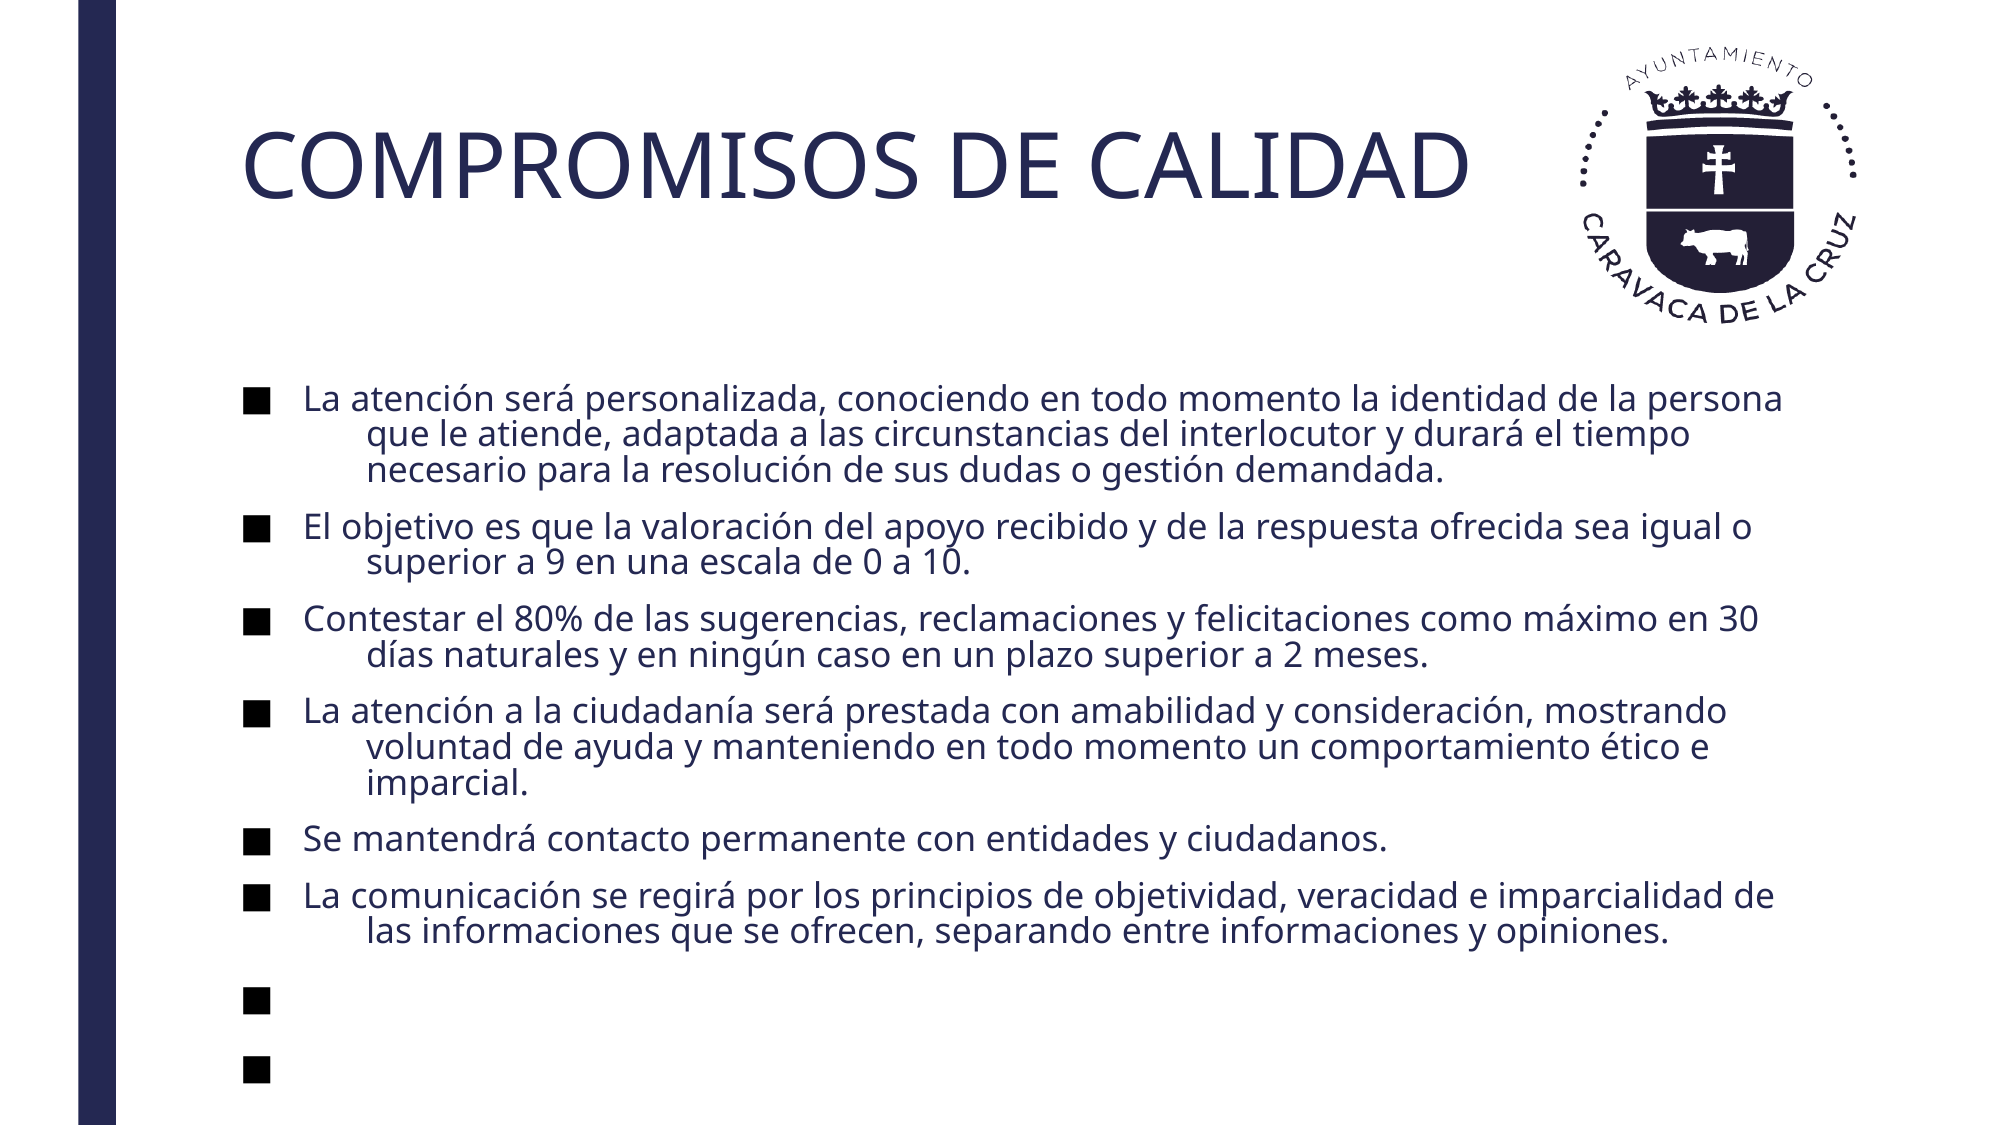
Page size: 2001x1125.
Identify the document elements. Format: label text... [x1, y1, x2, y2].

title COMPROMISOS DE CALIDAD [225, 112, 1801, 357]
picture [1573, 44, 1864, 331]
list La atención será personalizada, conociendo en todo momento la identidad de la persona que le atiende, adaptada a las circunstancias del interlocutor y durará el tiempo necesario para la resolución de sus dudas o gestión demandada. El objetivo es que la valoración del apoyo recibido y de la respuesta ofrecida sea igual o superior a 9 en una escala de 0 a 10. Contestar el 80% de las sugerencias, reclamaciones y felicitaciones como máximo en 30 días naturales y en ningún caso en un plazo superior a 2 meses. La atención a la ciudadanía será prestada con amabilidad y consideración, mostrando voluntad de ayuda y manteniendo en todo momento un comportamiento ético e imparcial. Se mantendrá contacto permanente con entidades y ciudadanos. La comunicación se regirá por los principios de objetividad, veracidad e imparcialidad de las informaciones que se ofrecen, separando entre informaciones y opiniones. [225, 375, 1801, 963]
